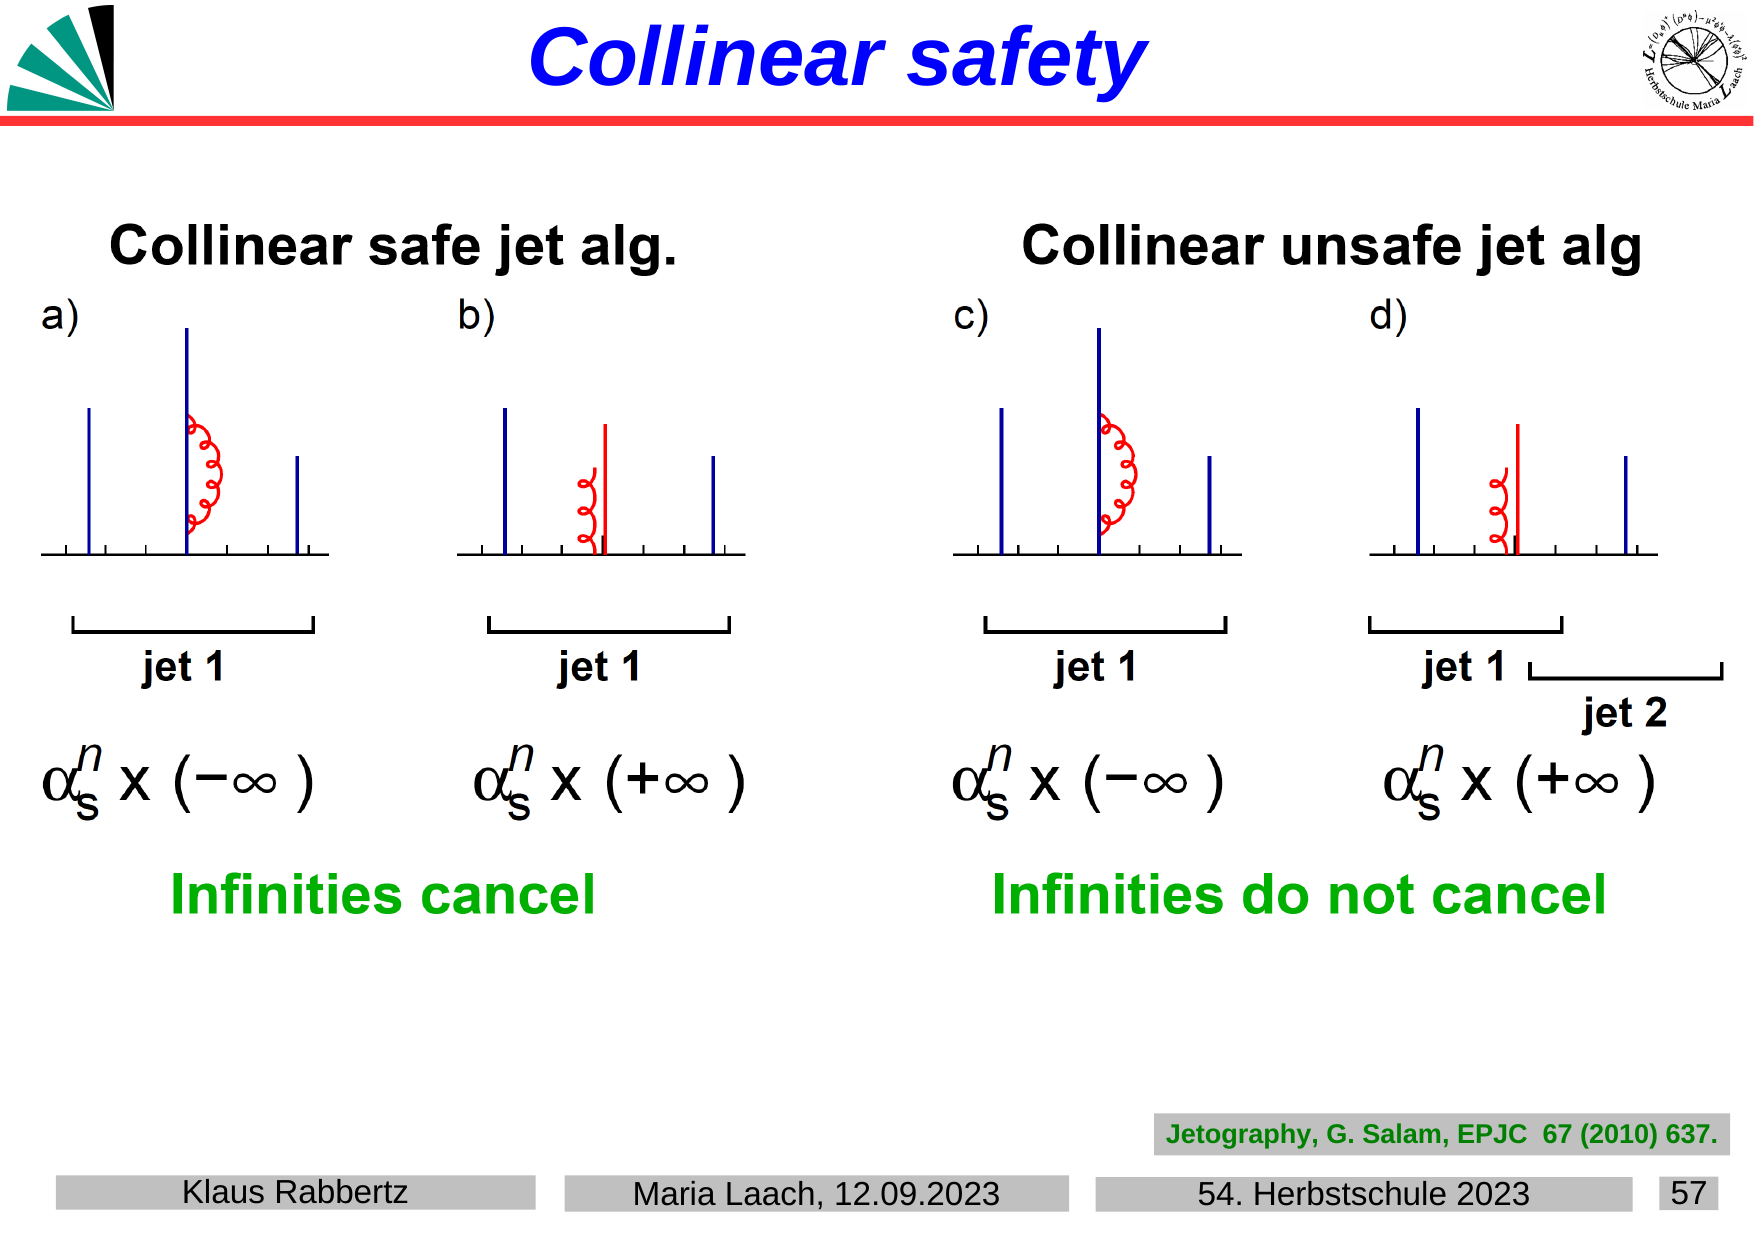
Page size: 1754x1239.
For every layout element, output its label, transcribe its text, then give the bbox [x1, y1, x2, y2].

picture [1643, 10, 1747, 110]
picture [7, 5, 114, 112]
title Collinear safety [129, 0, 1545, 114]
picture [12, 185, 1748, 931]
text_box Jetography, G. Salam, EPJC 67 (2010) 637. [1154, 1113, 1731, 1156]
